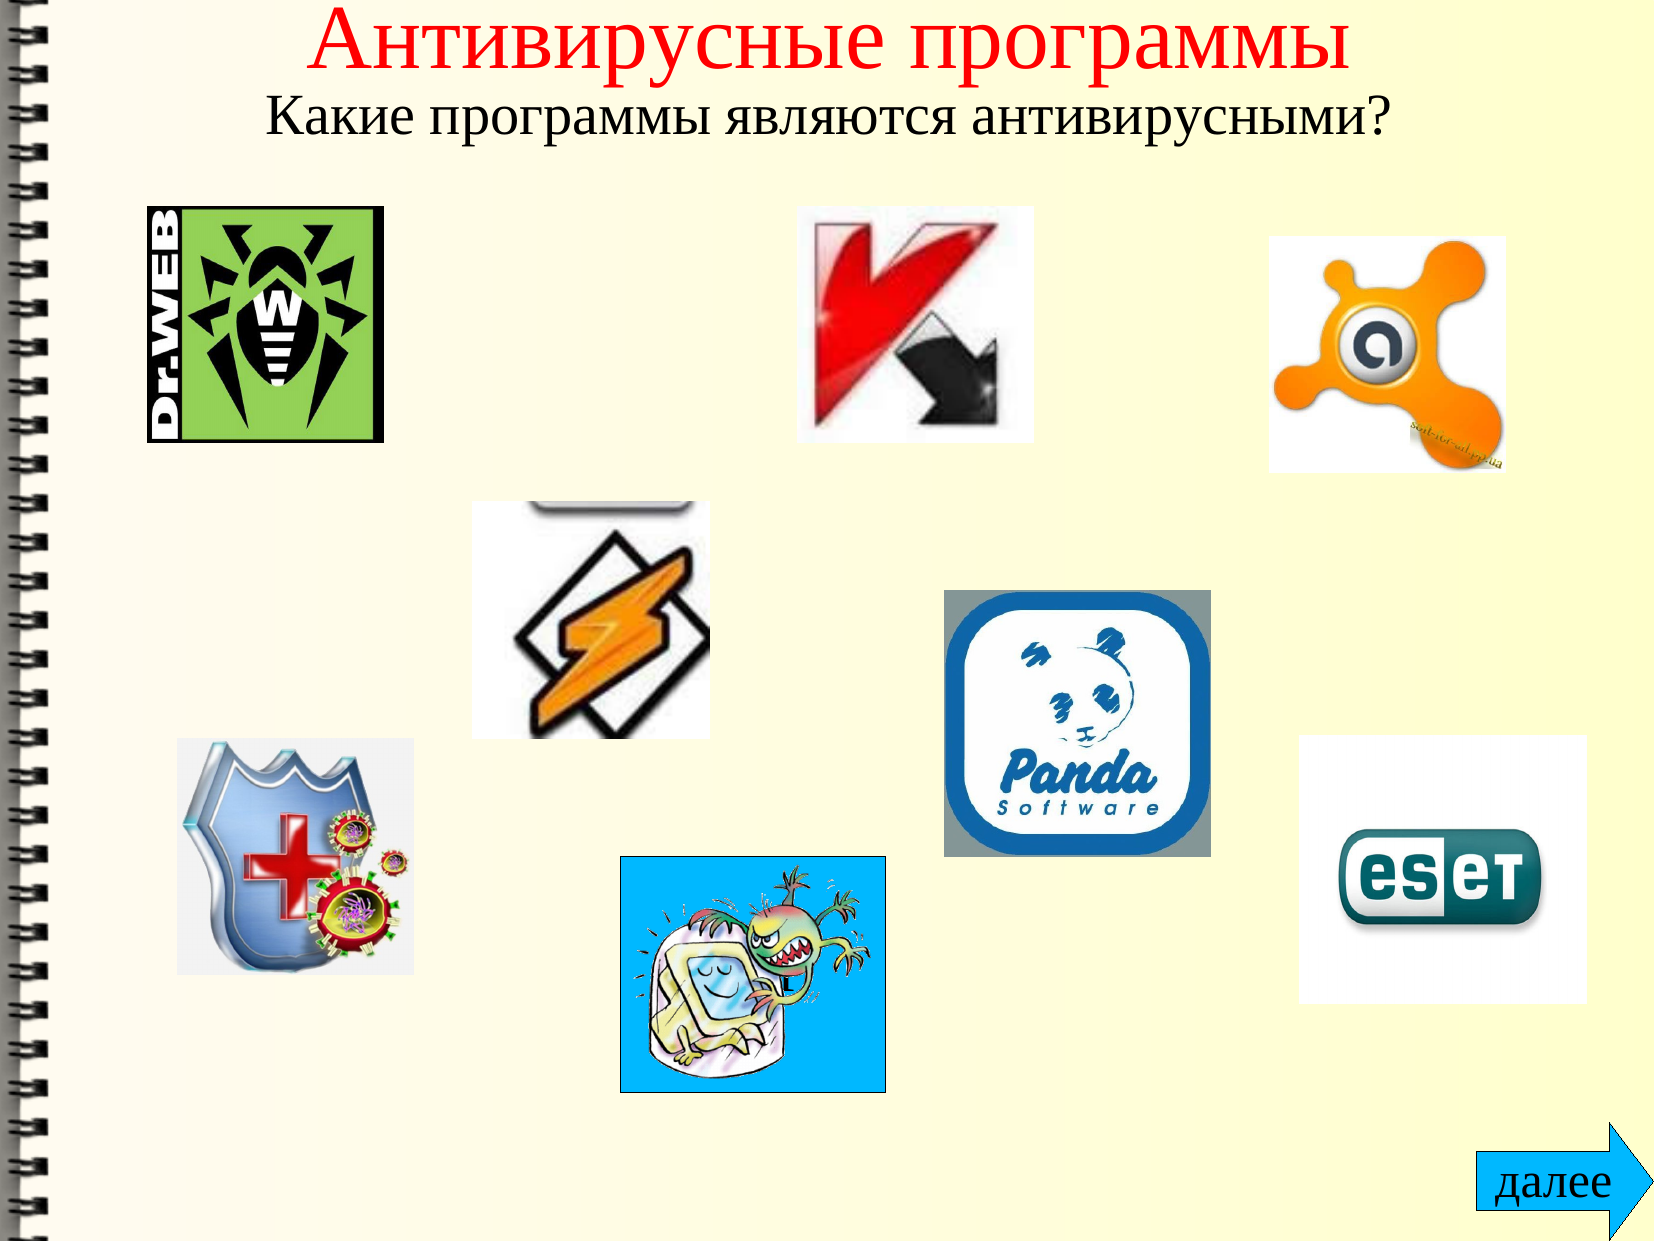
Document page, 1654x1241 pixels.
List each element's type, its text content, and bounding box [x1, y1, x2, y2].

text_box [944, 590, 1211, 857]
picture [797, 206, 1034, 443]
title Антивирусные программы [123, 0, 1536, 89]
text_box далее [1476, 1122, 1654, 1241]
text_box [177, 738, 414, 975]
text_box [147, 206, 384, 443]
text_box [1299, 738, 1595, 1004]
text_box [472, 501, 709, 739]
text_box [1269, 236, 1506, 473]
picture [0, 0, 1609, 1241]
text_box [620, 856, 886, 1093]
text_box Какие программы являются антивирусными? [265, 82, 1447, 148]
